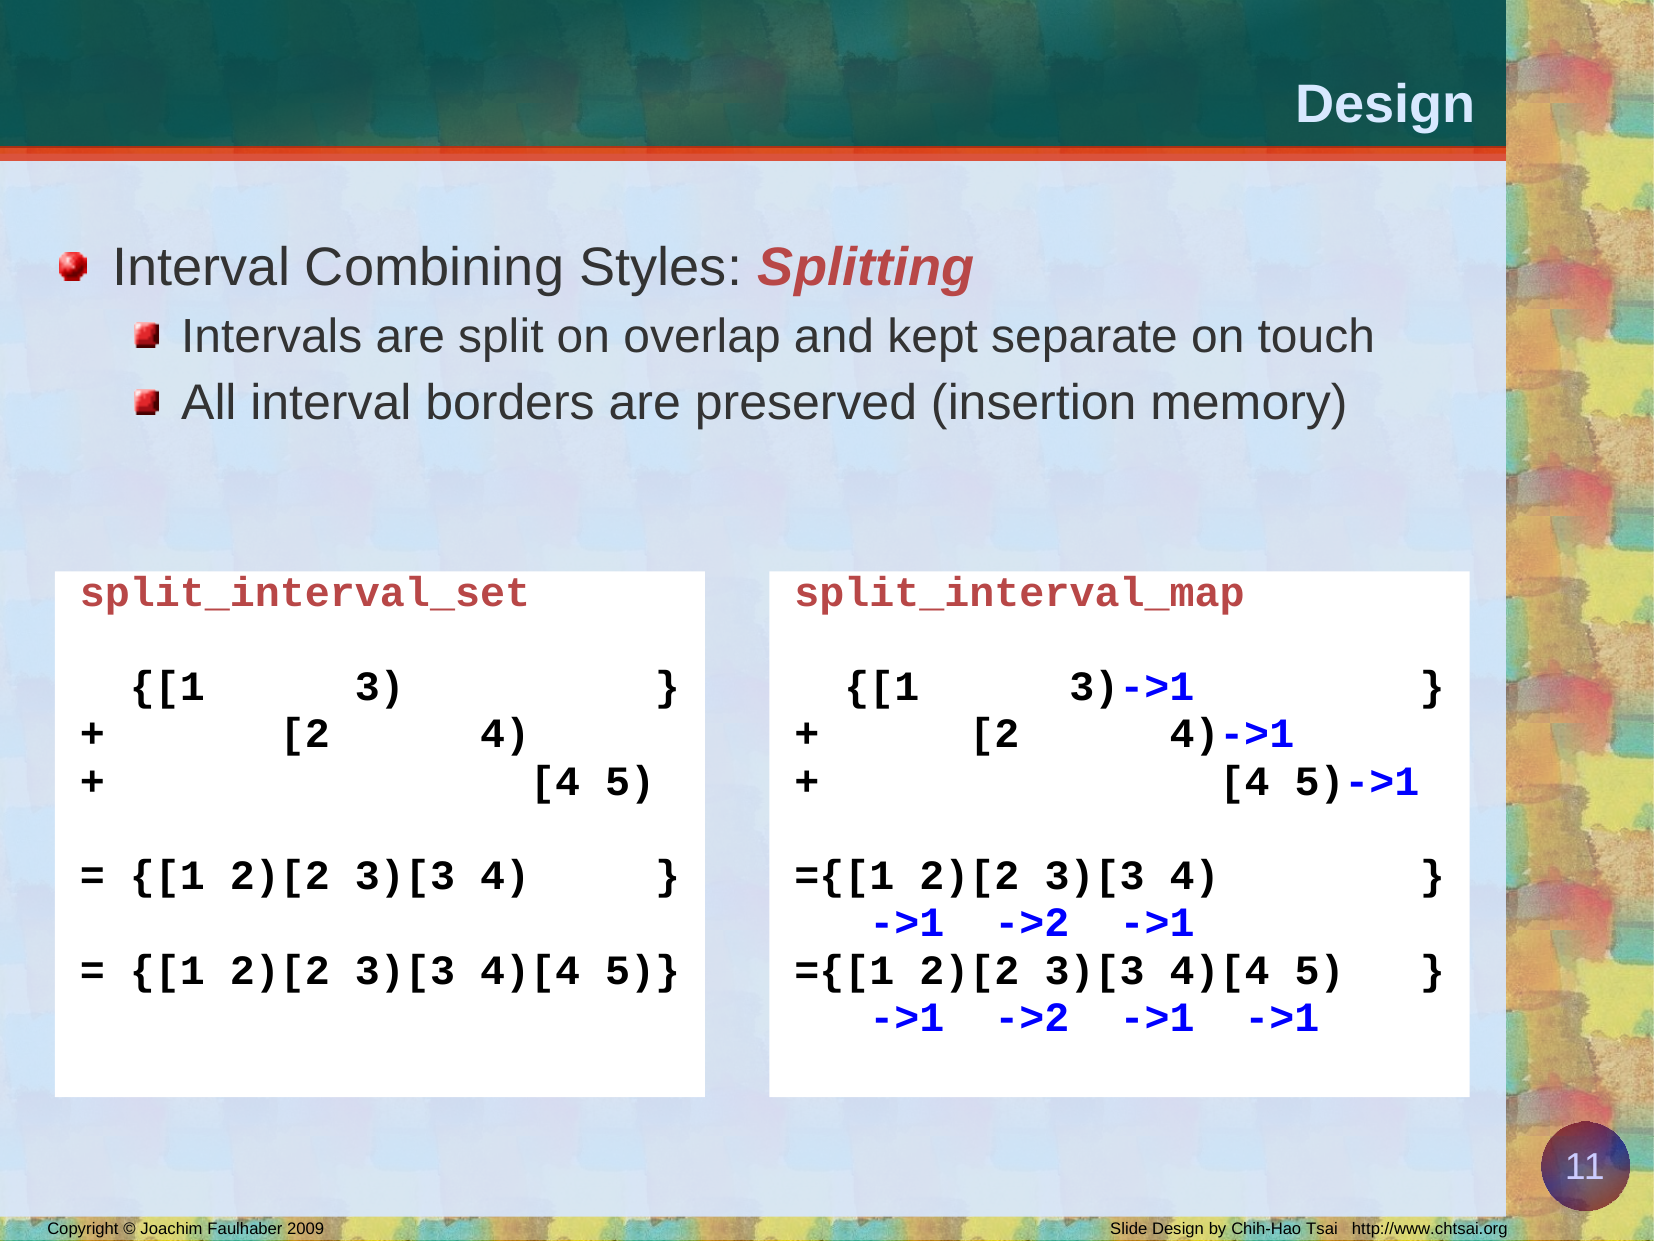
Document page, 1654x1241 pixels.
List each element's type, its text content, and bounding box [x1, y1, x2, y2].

text_box split_interval_map {[1 3)->1 } + [2 4)->1 + [4 5)->1 ={[1 2)[2 3)[3 4) } ->1 ->2 ->1 ={[1 2)[2 3)[3 4)[4 5) } ->1 ->2 ->1 ->1 [769, 571, 1470, 1098]
list Interval Combining Styles: Splitting Intervals are split on overlap and kept separate on touch All interval borders are preserved (insertion memory) [59, 236, 1418, 497]
title Design [29, 59, 1477, 148]
text_box split_interval_set {[1 3) } + [2 4) + [4 5) = {[1 2)[2 3)[3 4) } = {[1 2)[2 3)[3 4)[4 5)} [54, 571, 705, 1098]
